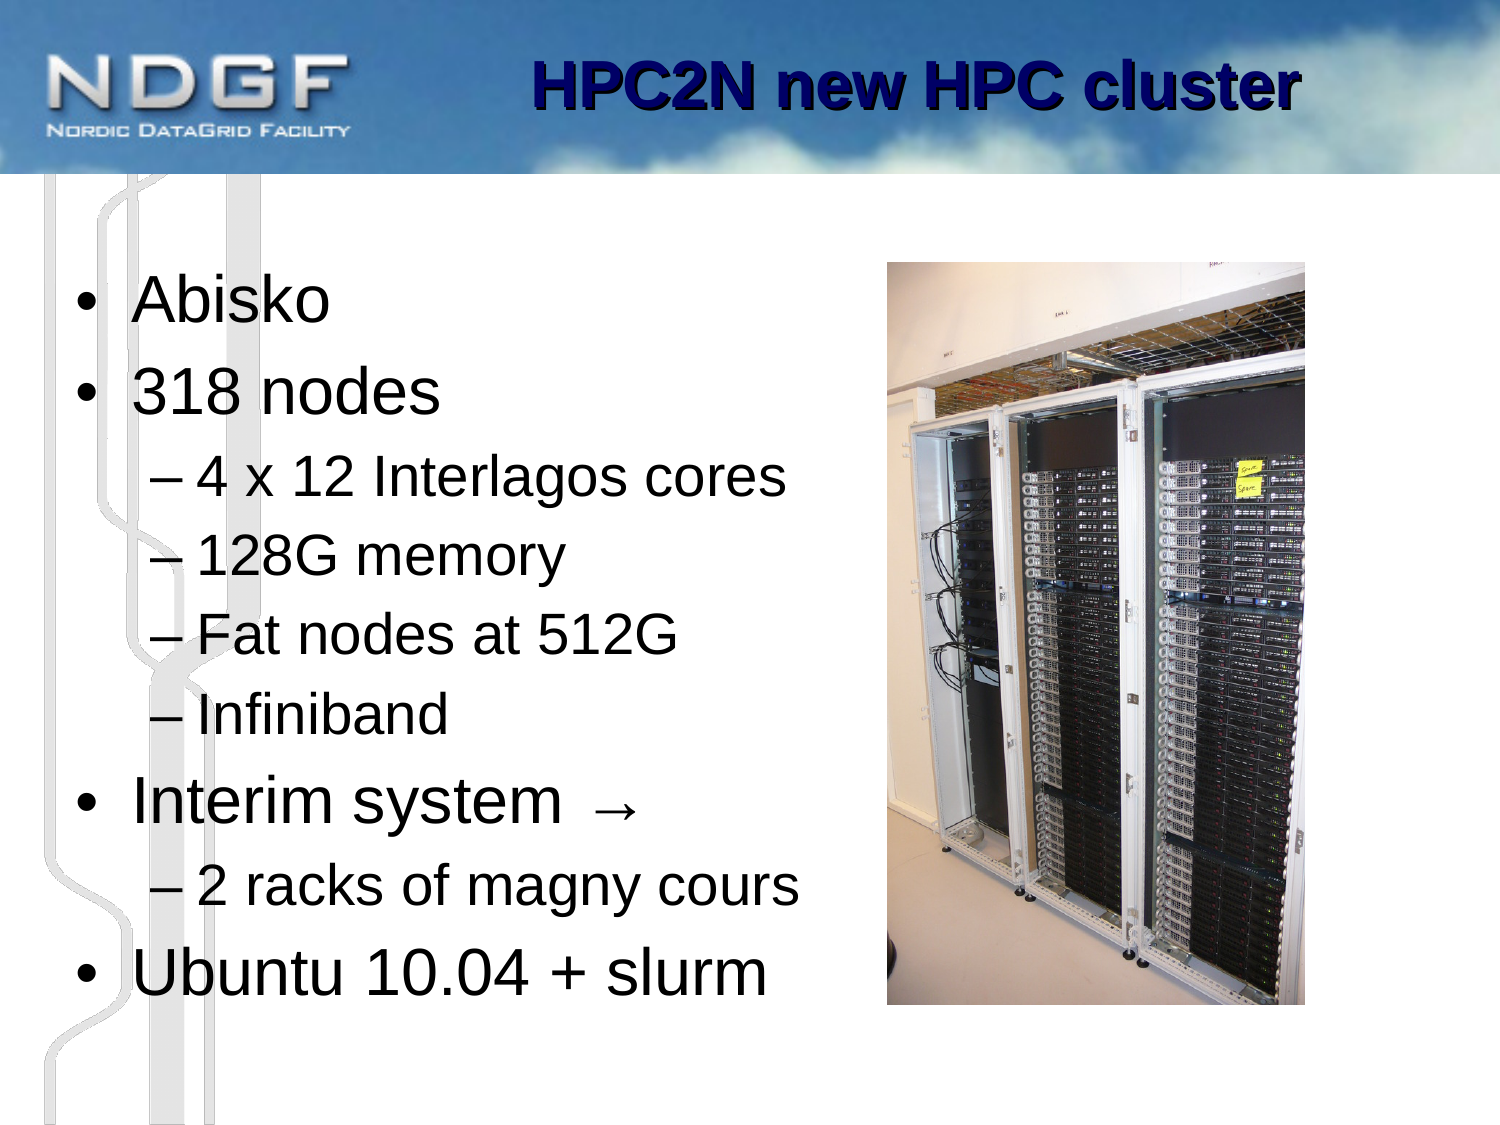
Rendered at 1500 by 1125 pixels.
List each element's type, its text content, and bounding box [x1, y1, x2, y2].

picture [0, 0, 1500, 262]
title HPC2N new HPC cluster [372, 0, 1459, 172]
picture [887, 262, 1305, 1005]
list Abisko 318 nodes 4 x 12 Interlagos cores 128G memory Fat nodes at 512G Infiniband Interim system → 2 racks of magny cours Ubuntu 10.04 + slurm [75, 262, 827, 1010]
